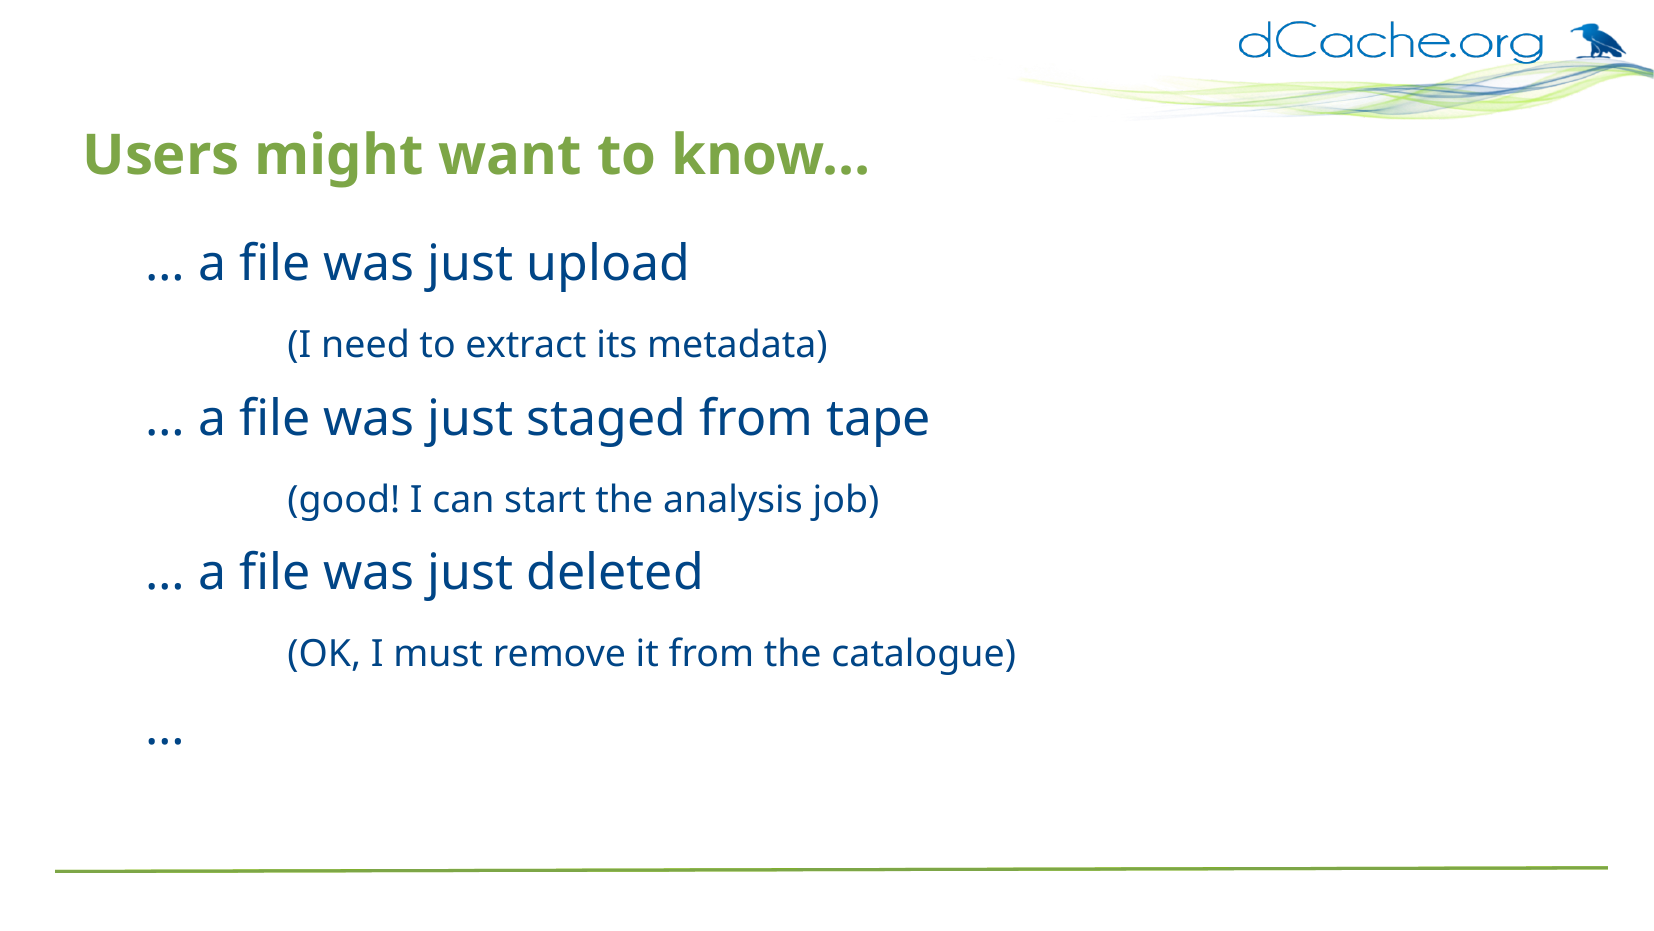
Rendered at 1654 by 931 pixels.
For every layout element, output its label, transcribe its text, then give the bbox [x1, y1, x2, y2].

picture [956, 12, 1654, 127]
title Users might want to know… [82, 116, 1605, 189]
list … a file was just upload (I need to extract its metadata) … a file was just staged from tape (good! I can start the analysis job) … a file was just deleted (OK, I must remove it from the catalogue) … [75, 227, 1621, 856]
